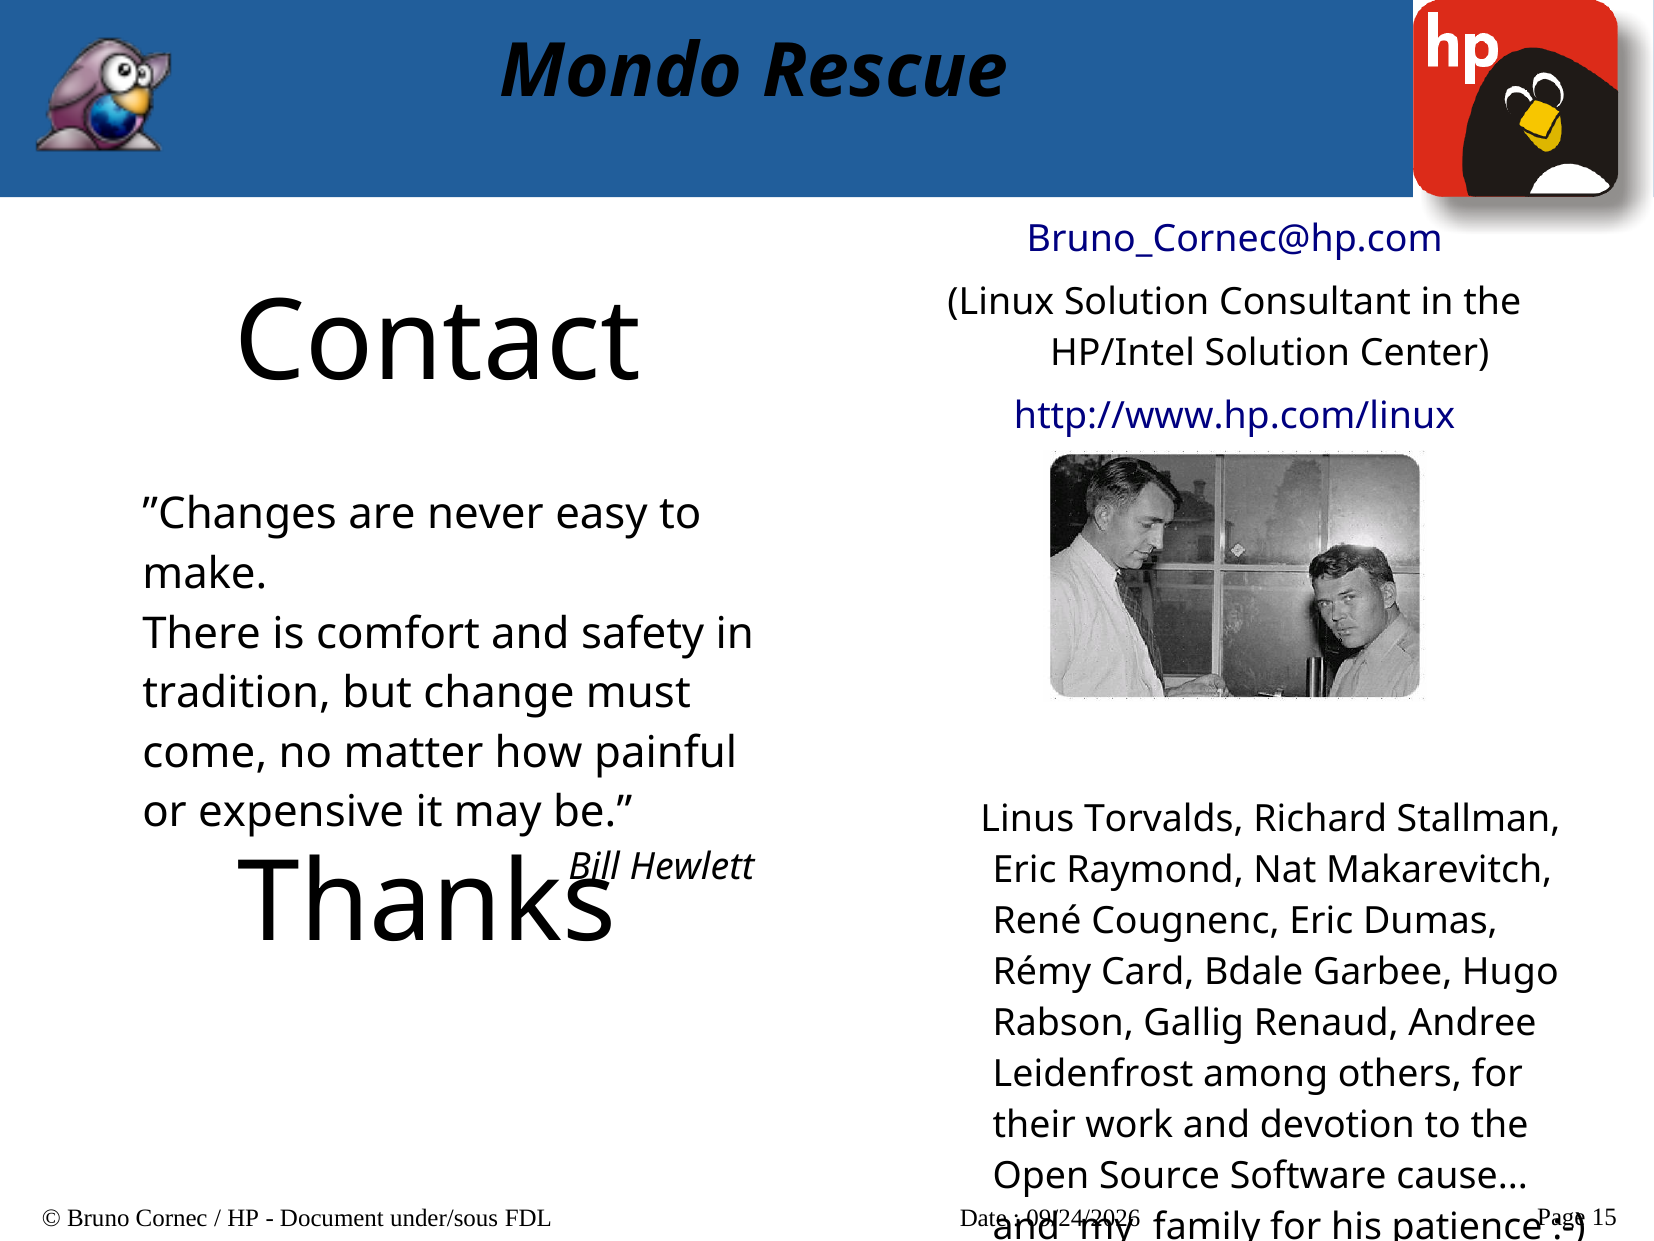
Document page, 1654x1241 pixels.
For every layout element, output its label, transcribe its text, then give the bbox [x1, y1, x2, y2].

text_box Thanks [237, 820, 635, 961]
list Bruno_Cornec@hp.com (Linux Solution Consultant in the HP/Intel Solution Center) http://www.hp.com/linux Linus Torvalds, Richard Stallman, Eric Raymond, Nat Makarevitch, René Cougnenc, Eric Dumas, Rémy Card, Bdale Garbee, Hugo Rabson, Gallig Renaud, Andree Leidenfrost among others, for their work and devotion to the Open Source Software cause... and my family for his patience :-) [862, 211, 1595, 1189]
text_box ”Changes are never easy to make. There is comfort and safety in tradition, but change must come, no matter how painful or expensive it may be.” Bill Hewlett [65, 482, 783, 856]
picture [1043, 450, 1427, 702]
picture [0, 0, 211, 199]
text_box Contact [234, 259, 664, 399]
picture [1413, 0, 1654, 235]
